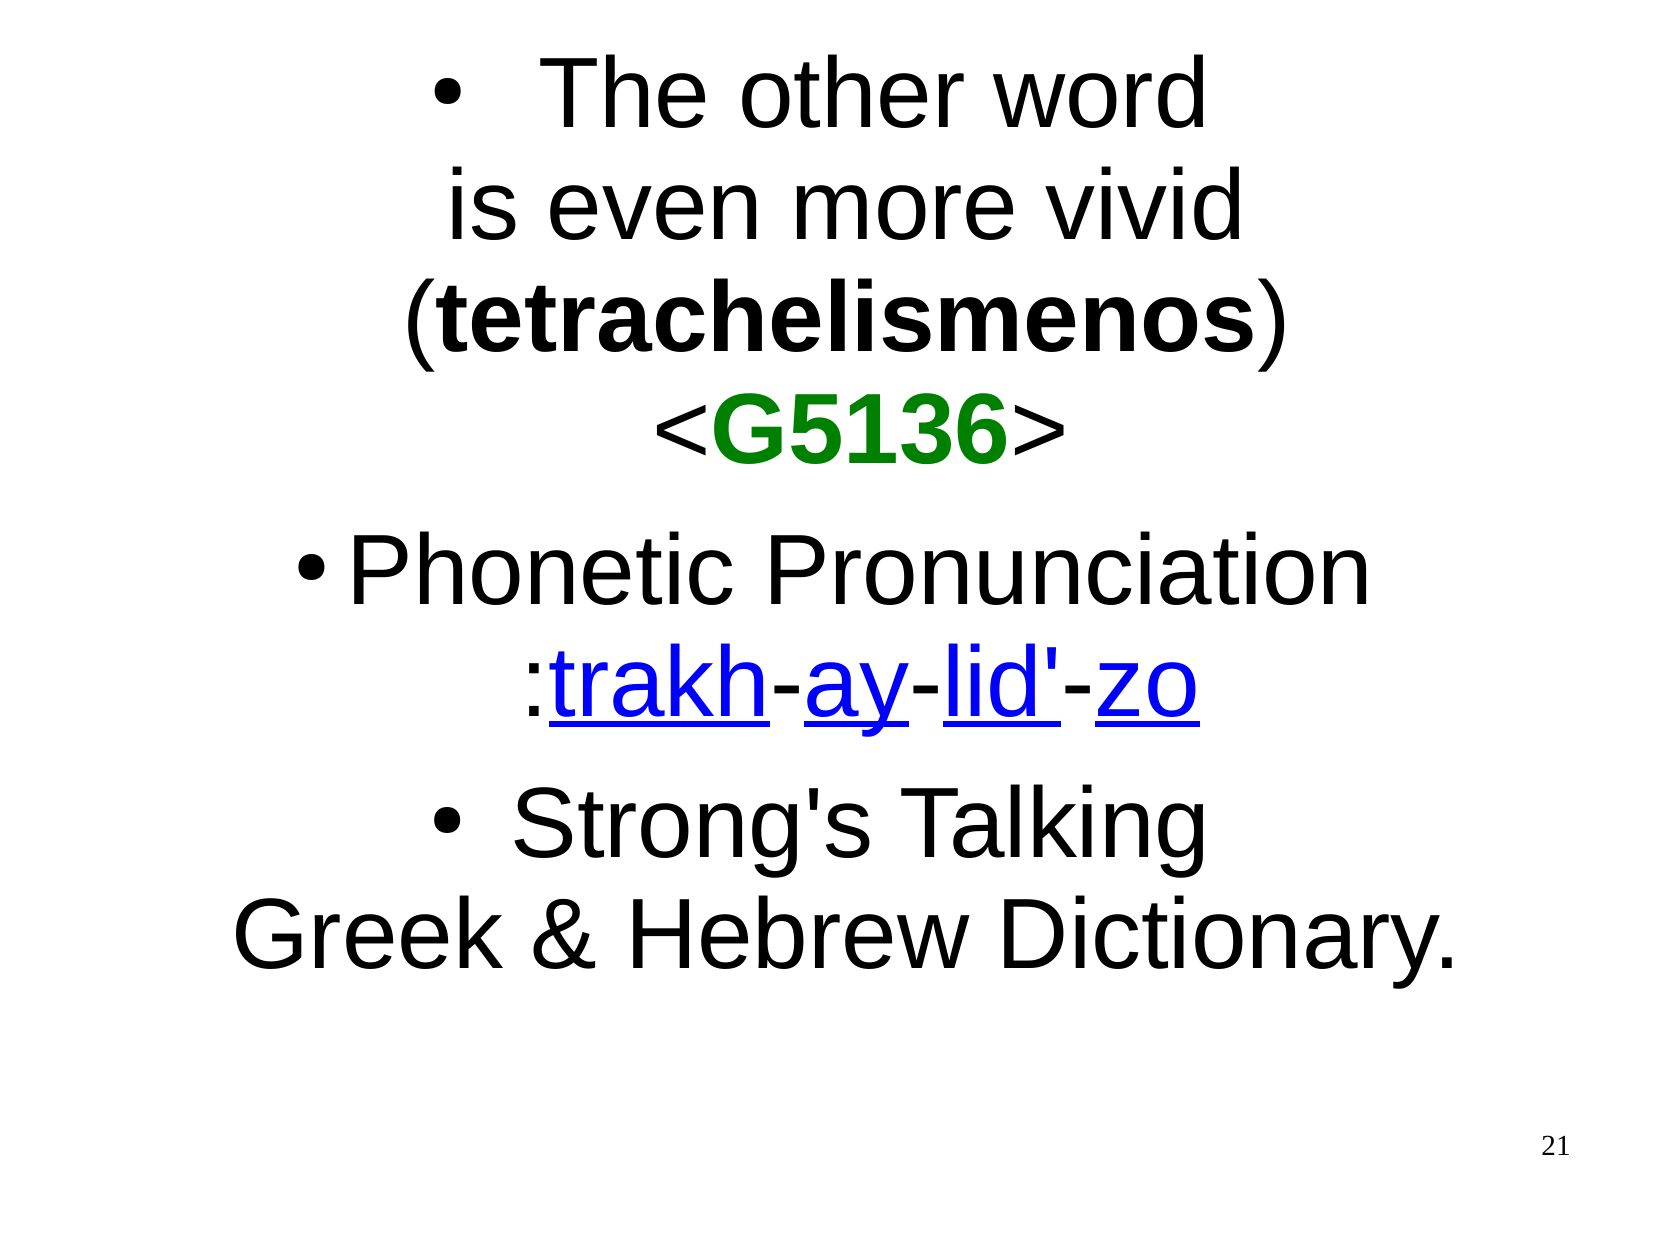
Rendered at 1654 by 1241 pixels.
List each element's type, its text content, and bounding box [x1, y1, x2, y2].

list The other word is even more vivid (tetrachelismenos) <G5136> Phonetic Pronunciation :trakh-ay-lid'-zo Strong's Talking Greek & Hebrew Dictionary. [37, 37, 1613, 1238]
